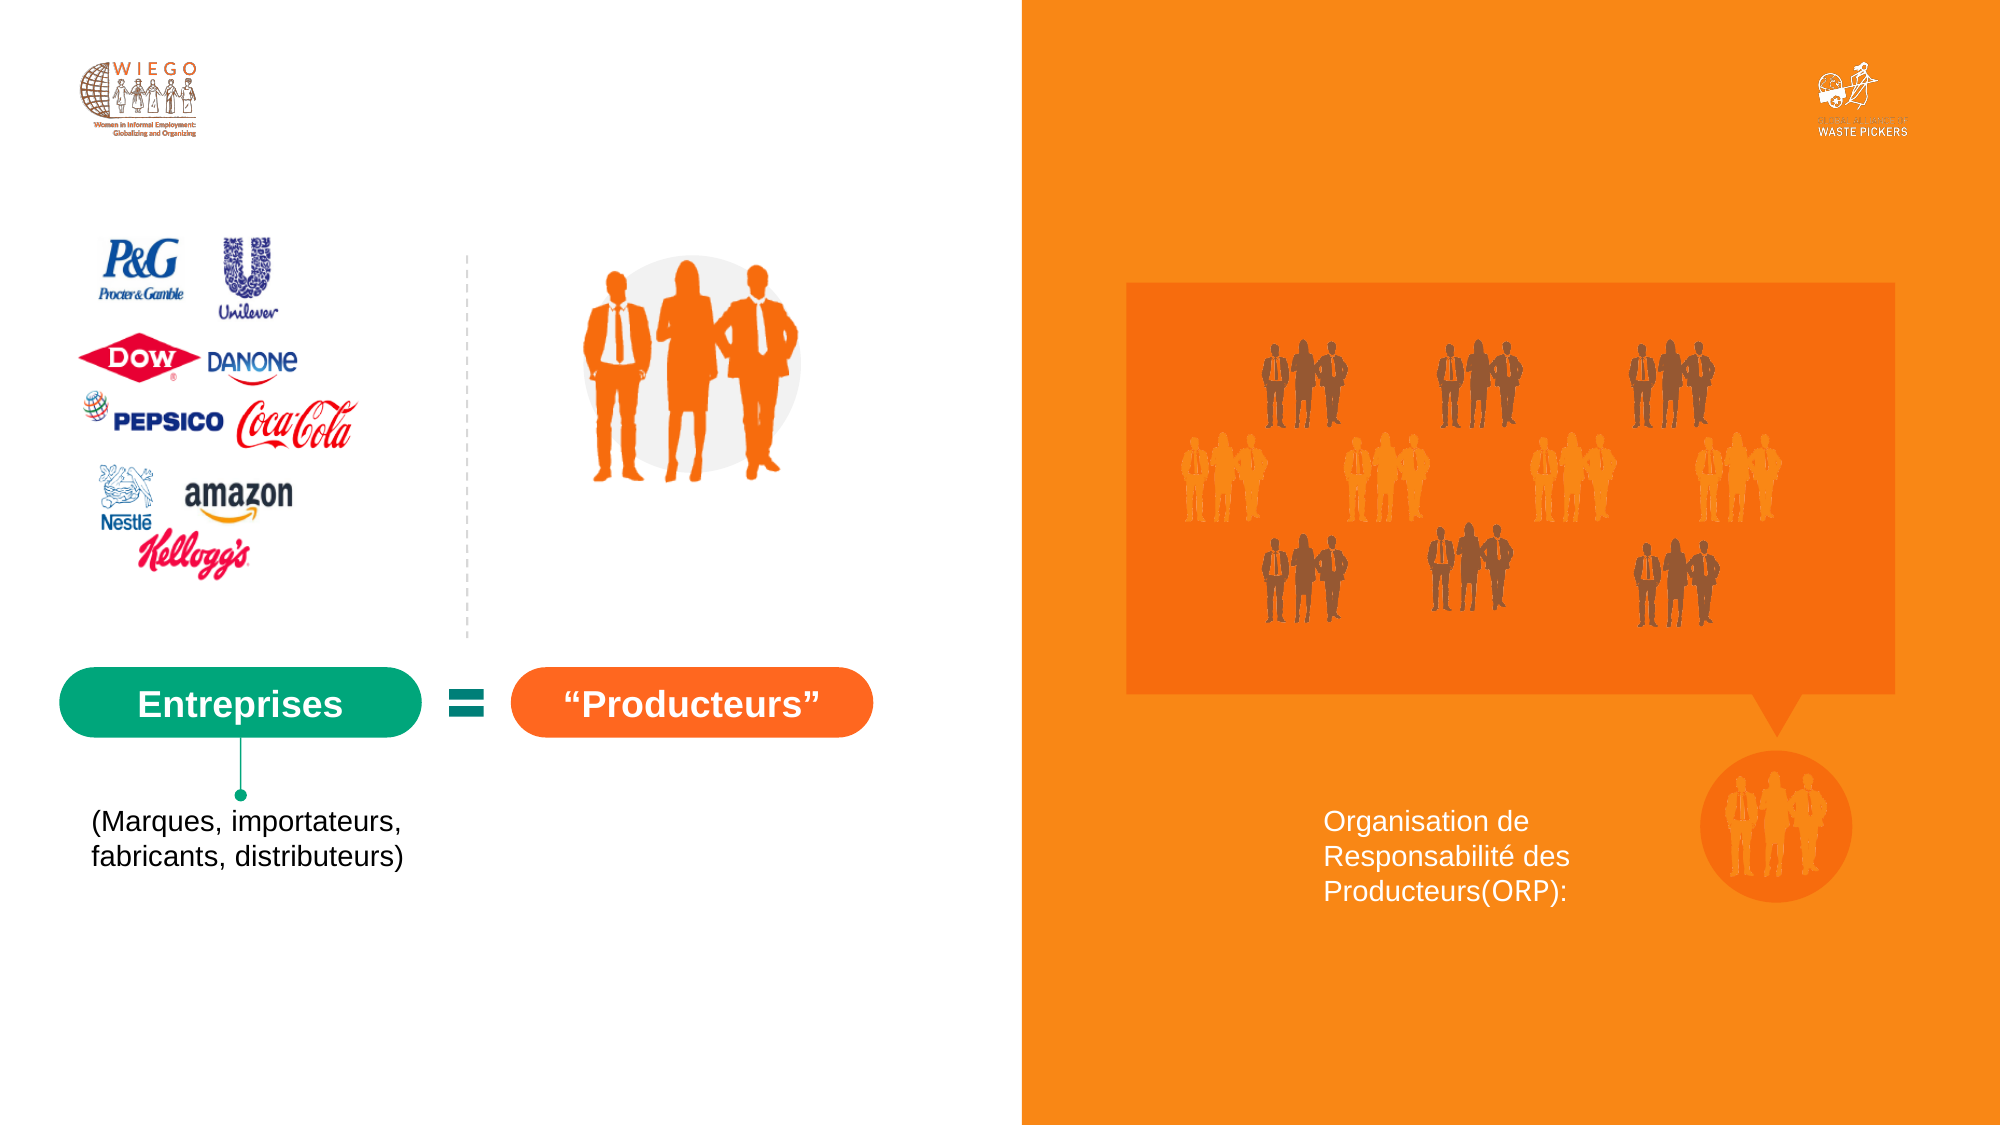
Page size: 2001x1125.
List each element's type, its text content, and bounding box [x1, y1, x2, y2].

text_box (Marques, importateurs, fabricants, distributeurs) [76, 795, 468, 881]
picture [1818, 62, 1908, 136]
text_box [1126, 282, 1896, 738]
text_box Entreprises [59, 667, 422, 738]
text_box [449, 706, 484, 717]
picture [562, 255, 815, 501]
text_box “Producteurs” [510, 667, 874, 738]
text_box Organisation de Responsabilité des Producteurs(ORP): [1308, 795, 1666, 916]
text_box [449, 689, 484, 700]
picture [59, 224, 375, 605]
picture [1695, 745, 1859, 908]
picture [1156, 317, 1808, 654]
picture [79, 62, 196, 137]
